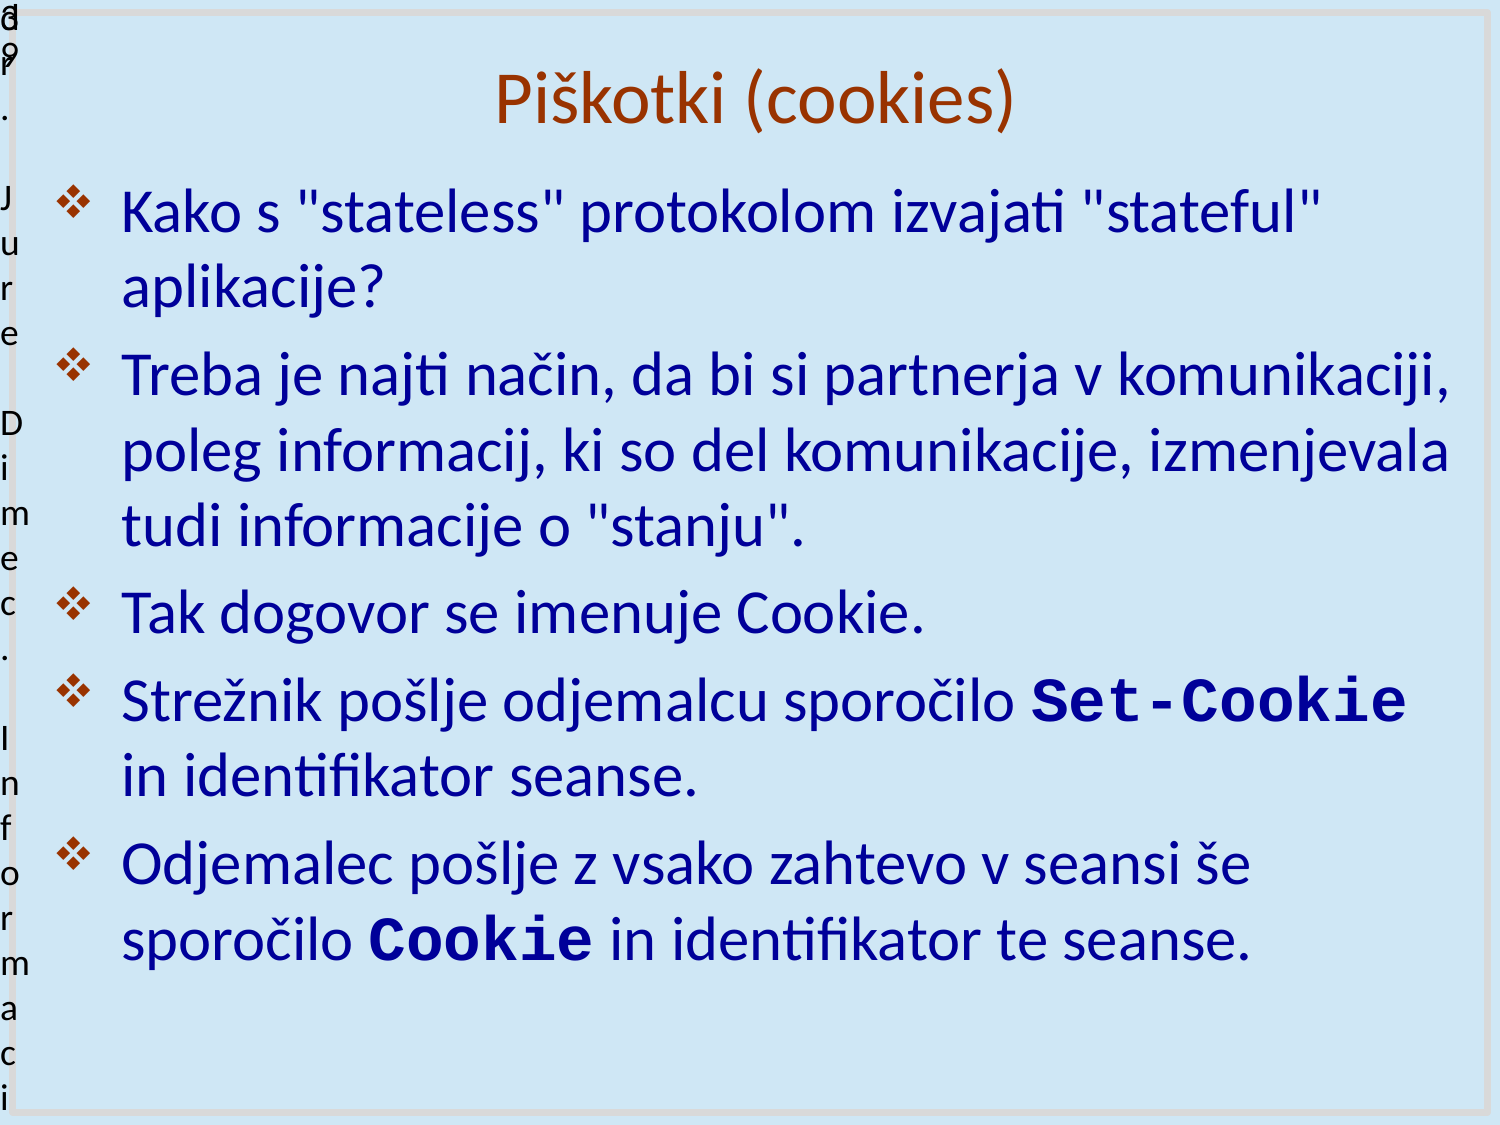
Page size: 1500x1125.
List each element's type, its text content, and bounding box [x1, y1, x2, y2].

title Piškotki (cookies) [37, 37, 1475, 150]
list Kako s "stateless" protokolom izvajati "stateful" aplikacije? Treba je najti način, da bi si partnerja v komunikaciji, poleg informacij, ki so del komunikacije, izmenjevala tudi informacije o "stanju". Tak dogovor se imenuje Cookie. Strežnik pošlje odjemalcu sporočilo Set-Cookie in identifikator seanse. Odjemalec pošlje z vsako zahtevo v seansi še sporočilo Cookie in identifikator te seanse. [37, 162, 1475, 1050]
